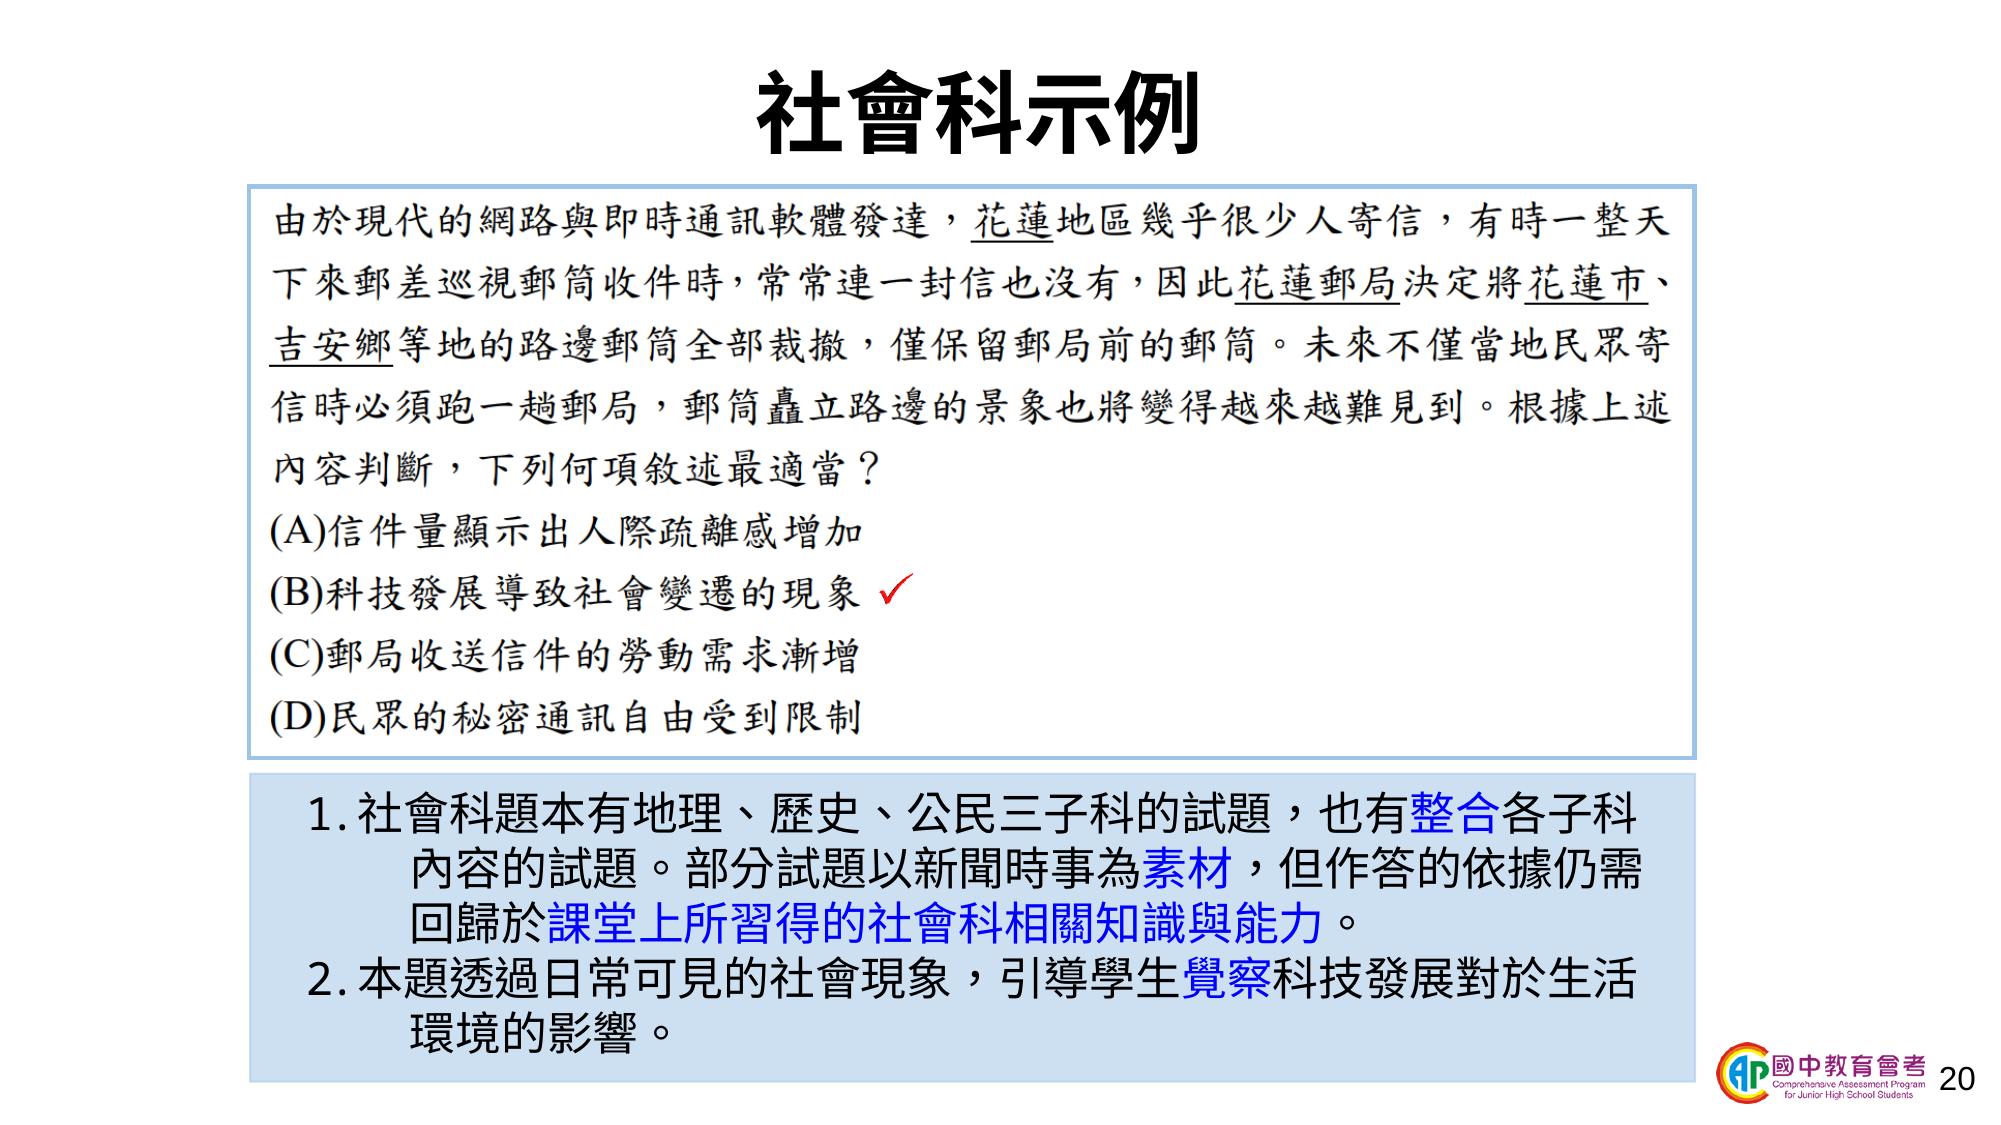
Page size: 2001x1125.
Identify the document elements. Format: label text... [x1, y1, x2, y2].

text_box 社會科題本有地理、歷史、公民三子科的試題，也有整合各子科內容的試題。部分試題以新聞時事為素材，但作答的依據仍需回歸於課堂上所習得的社會科相關知識與能力。 本題透過日常可見的社會現象，引導學生覺察科技發展對於生活環境的影響。 [249, 777, 1665, 1067]
title 社會科示例 [117, 2, 1843, 220]
text_box 20 [1923, 1047, 2000, 1108]
list [249, 186, 1695, 758]
picture [253, 198, 1685, 738]
text_box [250, 774, 1695, 1082]
